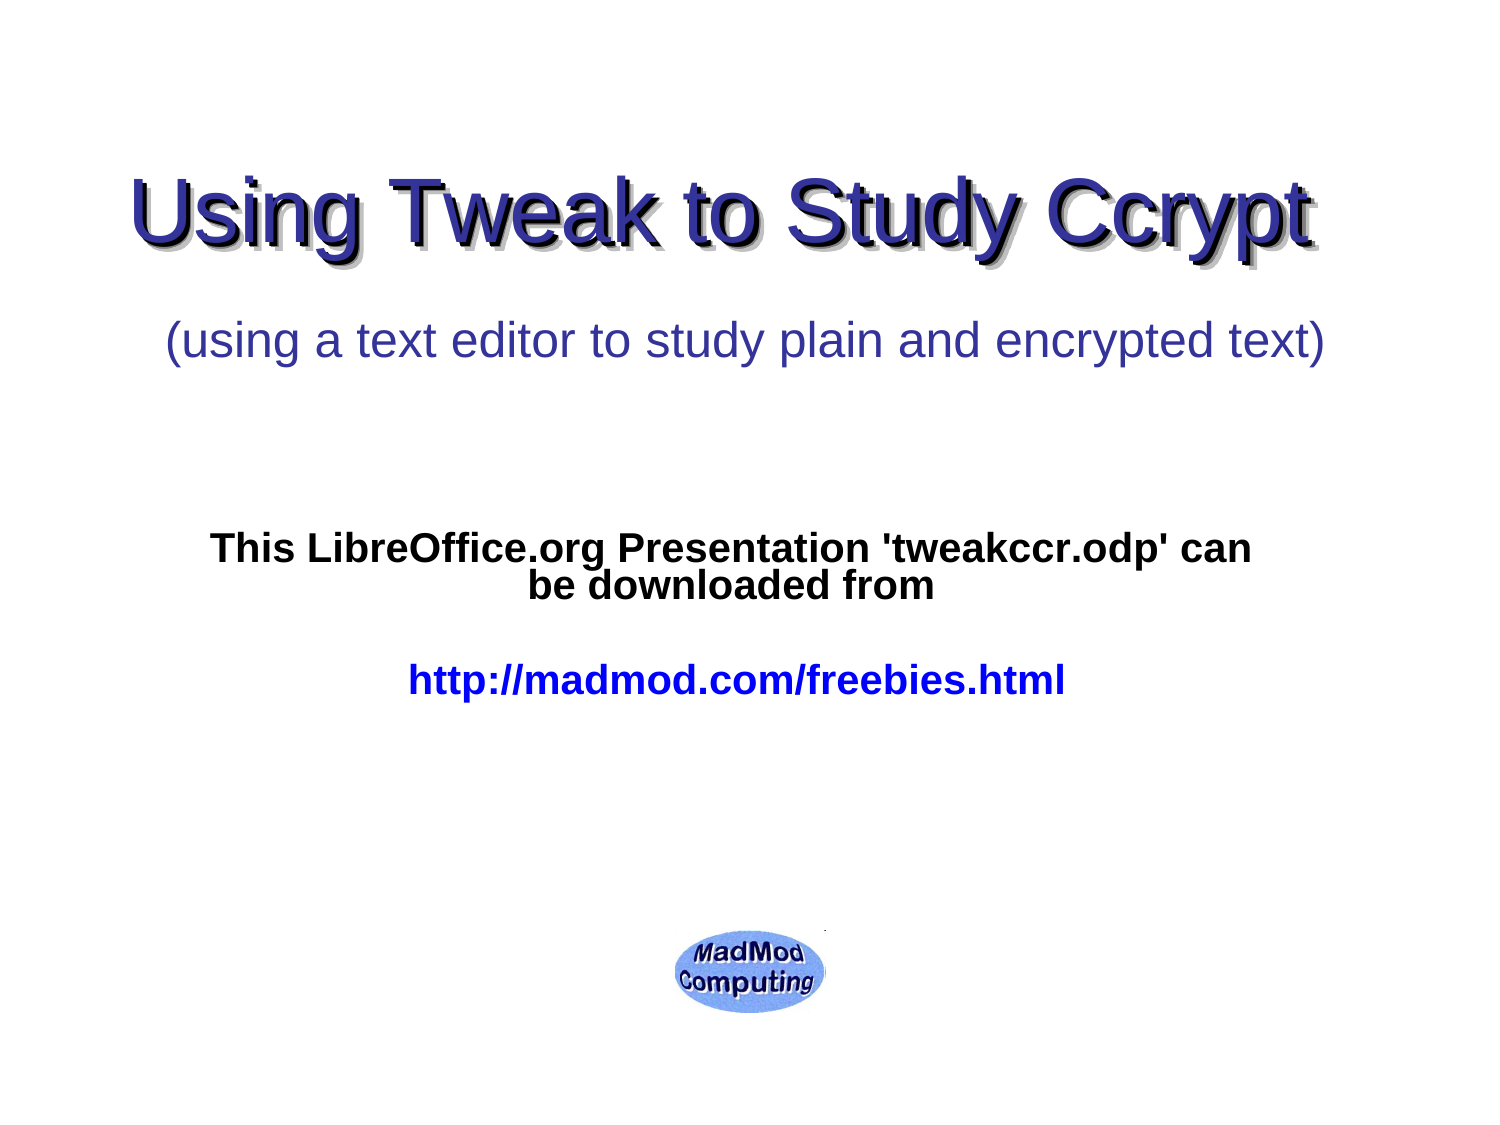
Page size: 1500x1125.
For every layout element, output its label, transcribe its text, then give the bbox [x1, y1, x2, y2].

title Using Tweak to Study Ccrypt [112, 149, 1388, 272]
subtitle This LibreOffice.org Presentation 'tweakccr.odp' can be downloaded from http://madmod.com/freebies.html [112, 525, 1276, 720]
picture [675, 930, 826, 1013]
text_box (using a text editor to study plain and encrypted text) [150, 299, 1351, 376]
